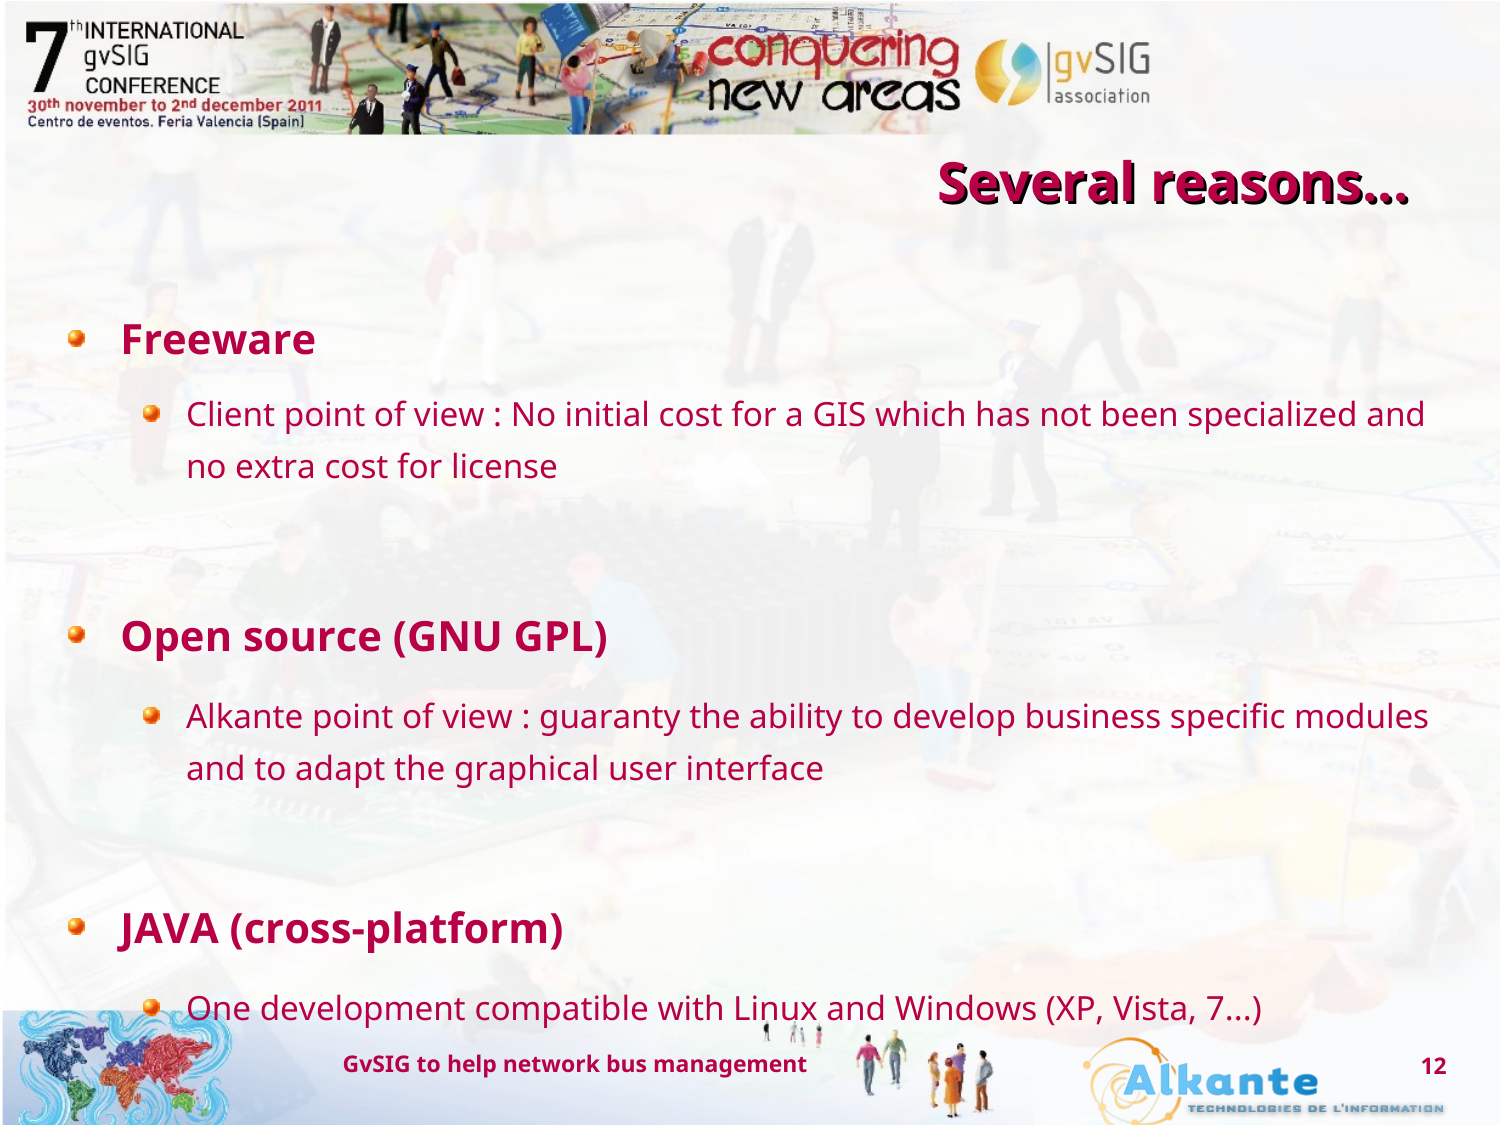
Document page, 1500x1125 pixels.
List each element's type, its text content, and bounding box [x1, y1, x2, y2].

title Several reasons... [81, 127, 1410, 223]
picture [2, 1, 1500, 1125]
list Freeware Client point of view : No initial cost for a GIS which has not been specialized and no extra cost for license Open source (GNU GPL) Alkante point of view : guaranty the ability to develop business specific modules and to adapt the graphical user interface JAVA (cross-platform) One development compatible with Linux and Windows (XP, Vista, 7...) [68, 301, 1447, 1046]
